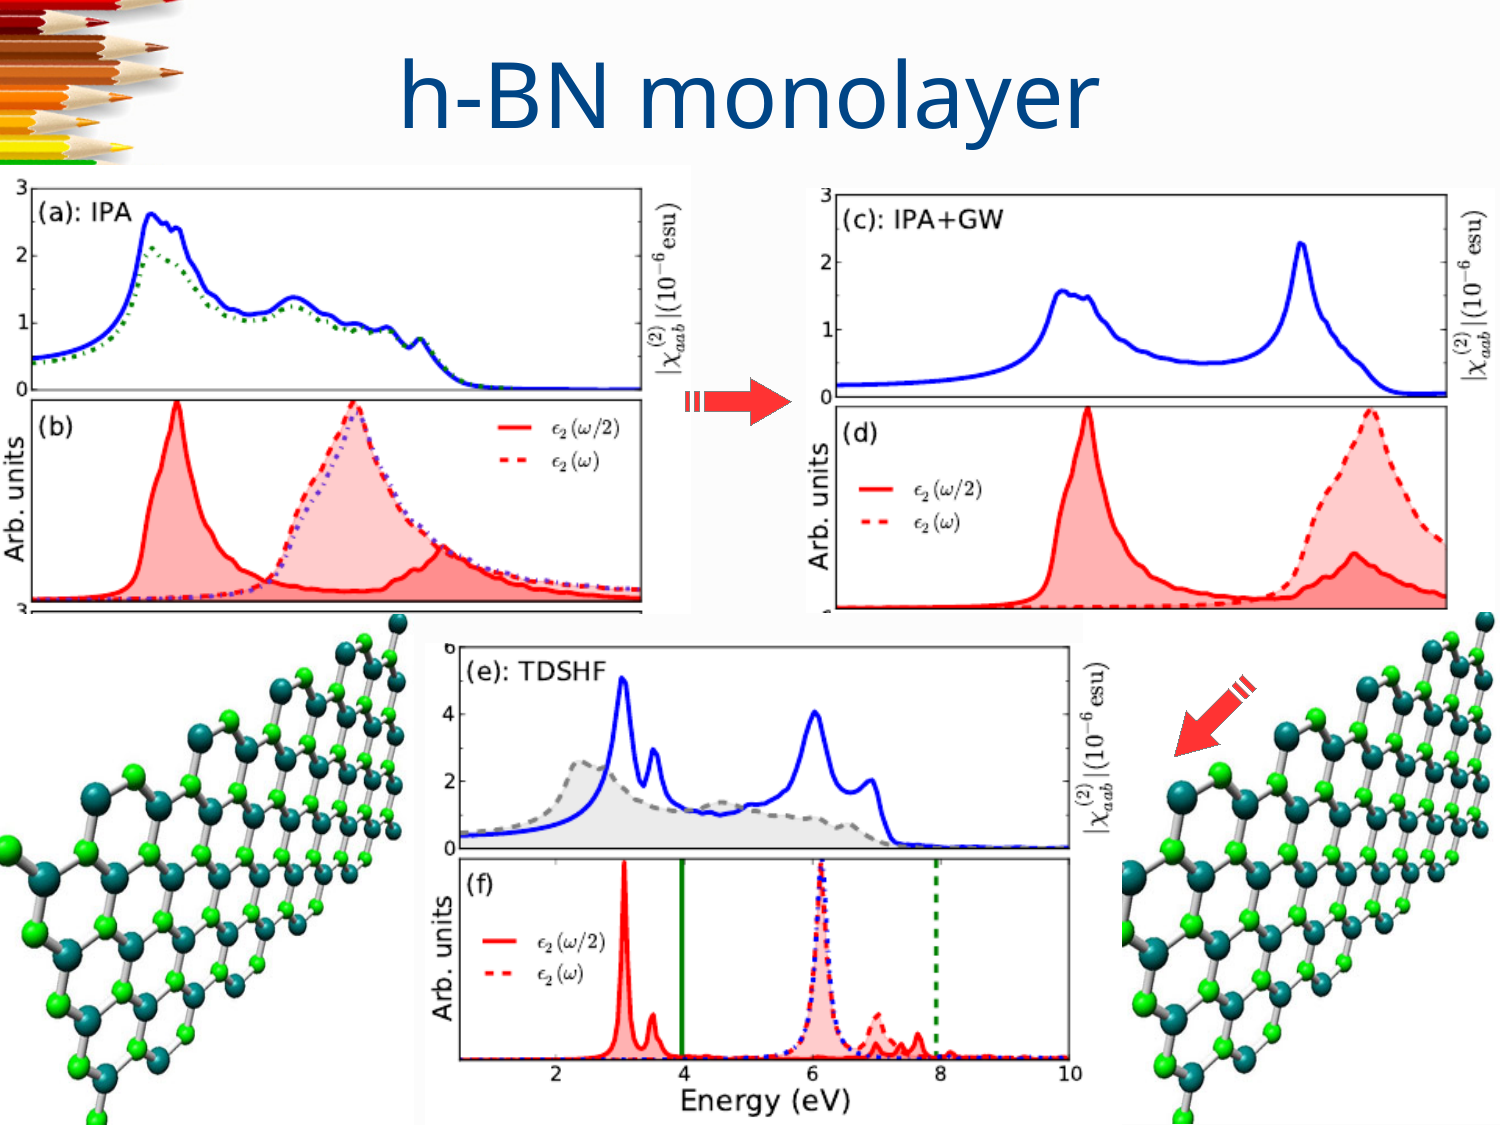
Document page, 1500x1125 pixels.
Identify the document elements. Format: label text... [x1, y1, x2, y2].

text_box [694, 391, 700, 412]
text_box [1232, 681, 1250, 699]
text_box [1239, 674, 1257, 693]
text_box [1174, 688, 1243, 757]
picture [0, 0, 1500, 1125]
text_box [704, 377, 792, 426]
text_box [685, 391, 690, 412]
title h-BN monolayer [75, 0, 1426, 186]
